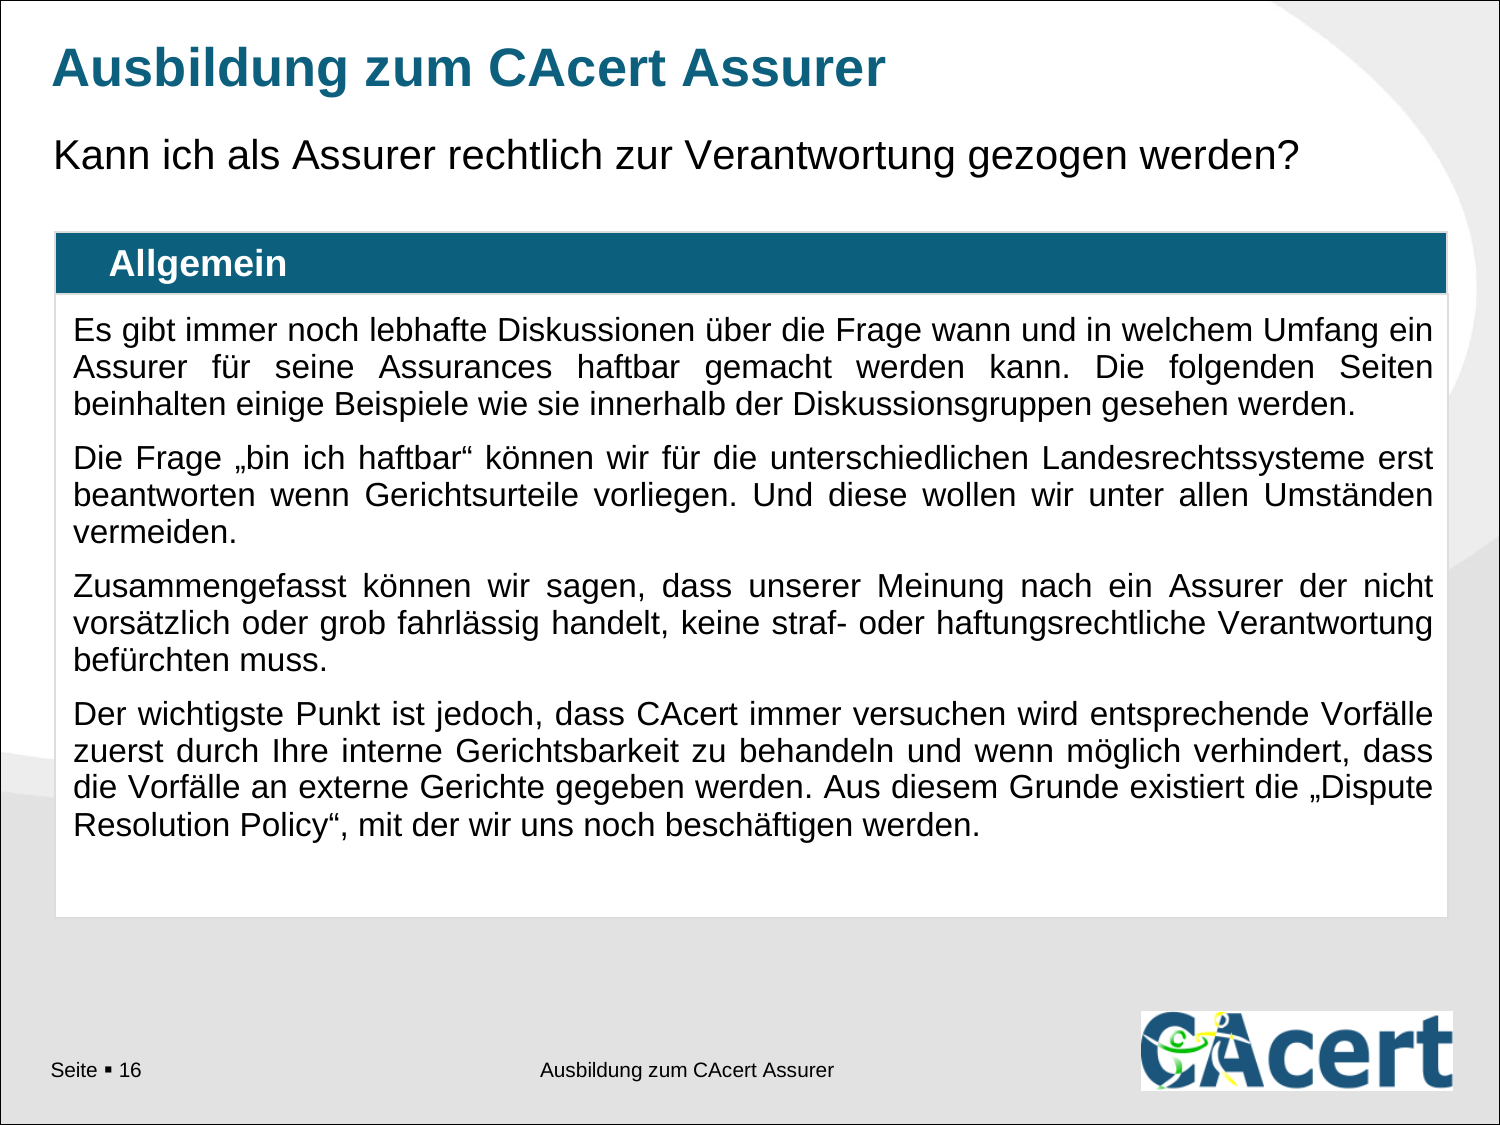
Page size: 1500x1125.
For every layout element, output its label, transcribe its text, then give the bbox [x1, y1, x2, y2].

text_box Allgemein [55, 232, 1447, 294]
title Ausbildung zum CAcert Assurer [51, 19, 1450, 118]
picture [1, 1, 1499, 1124]
text_box Kann ich als Assurer rechtlich zur Verantwortung gezogen werden? [53, 125, 1448, 185]
text_box Es gibt immer noch lebhafte Diskussionen über die Frage wann und in welchem Umfang ein Assurer für seine Assurances haftbar gemacht werden kann. Die folgenden Seiten beinhalten einige Beispiele wie sie innerhalb der Diskussionsgruppen gesehen werden. Die Frage „bin ich haftbar“ können wir für die unterschiedlichen Landesrechtssysteme erst beantworten wenn Gerichtsurteile vorliegen. Und diese wollen wir unter allen Umständen vermeiden. Zusammengefasst können wir sagen, dass unserer Meinung nach ein Assurer der nicht vorsätzlich oder grob fahrlässig handelt, keine straf- oder haftungsrechtliche Verantwortung befürchten muss. Der wichtigste Punkt ist jedoch, dass CAcert immer versuchen wird entsprechende Vorfälle zuerst durch Ihre interne Gerichtsbarkeit zu behandeln und wenn möglich verhindert, dass die Vorfälle an externe Gerichte gegeben werden. Aus diesem Grunde existiert die „Dispute Resolution Policy“, mit der wir uns noch beschäftigen werden. [55, 294, 1448, 919]
